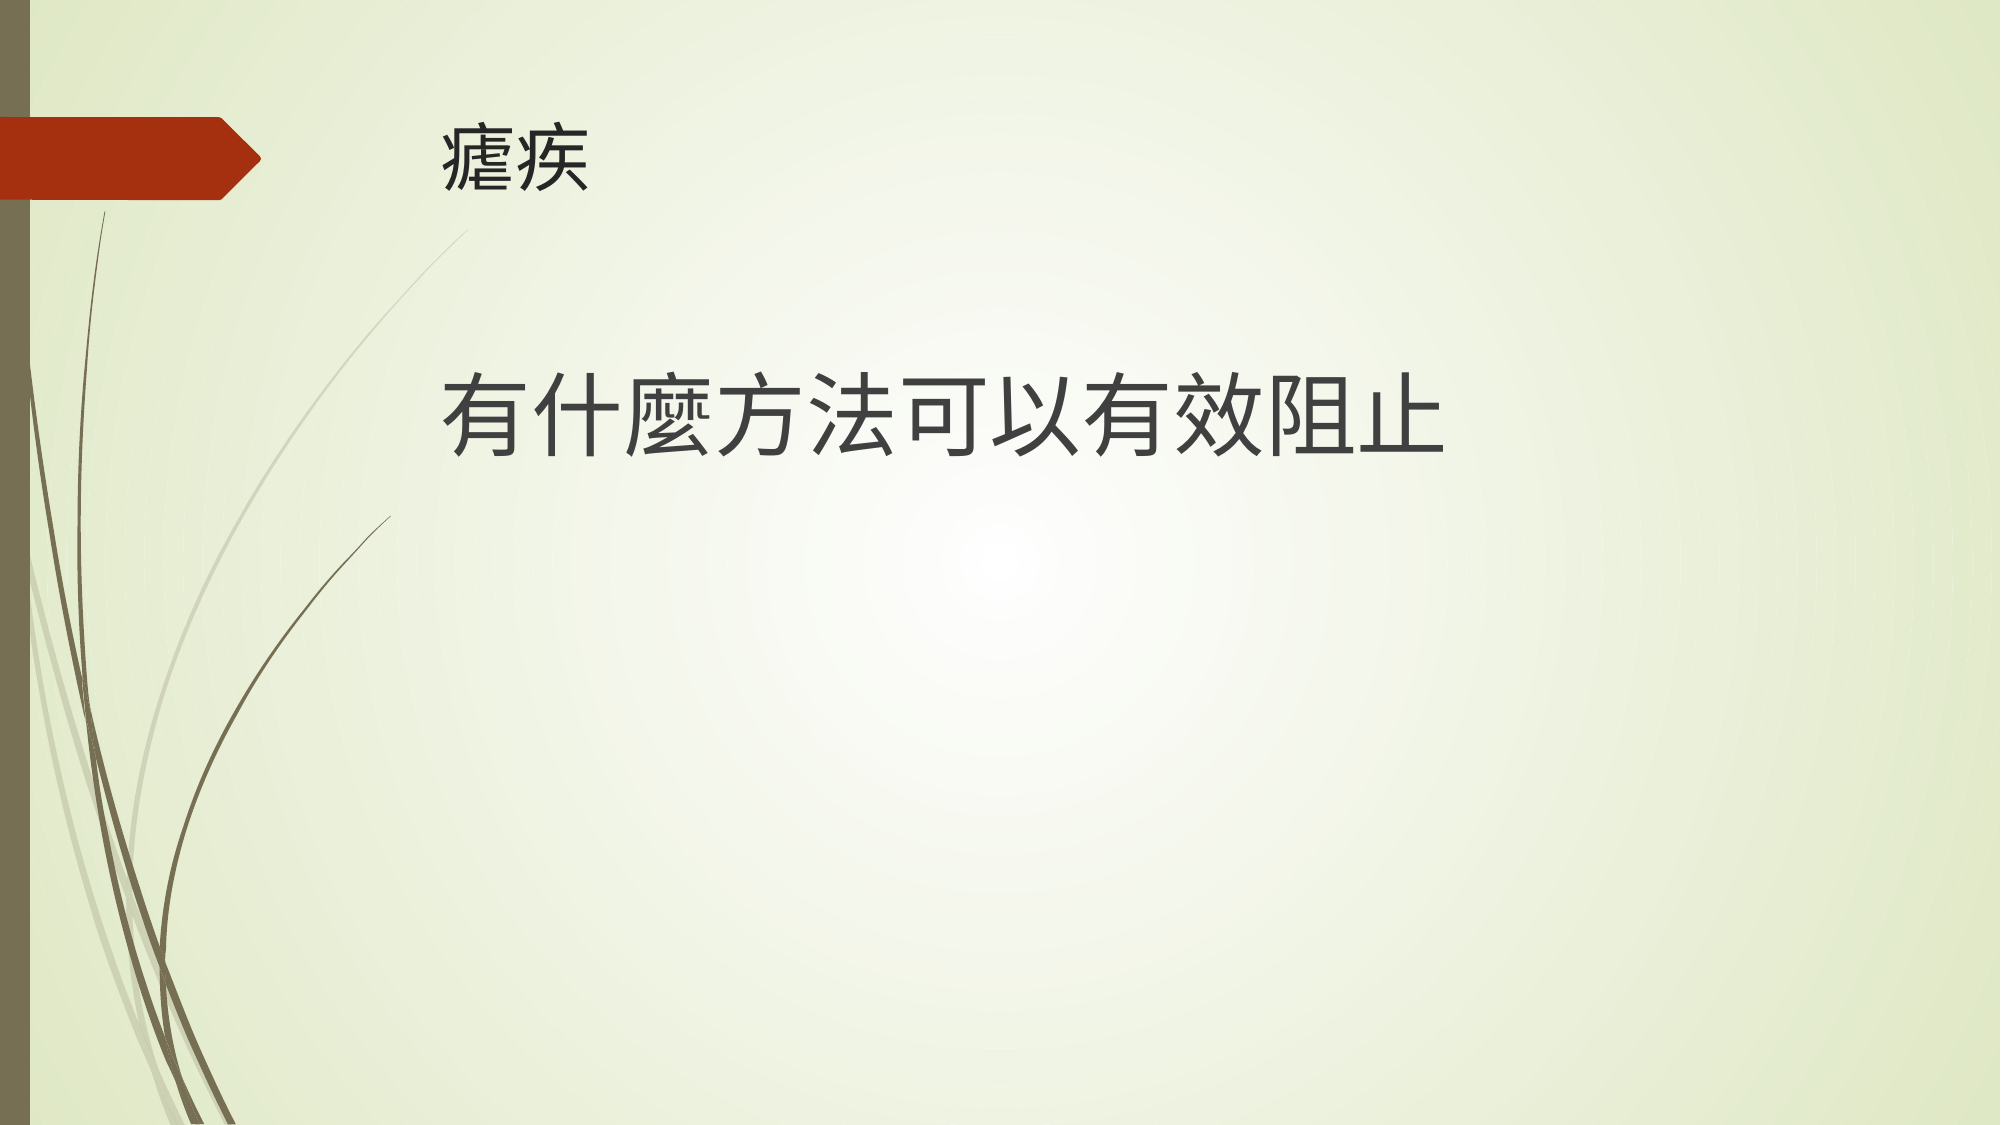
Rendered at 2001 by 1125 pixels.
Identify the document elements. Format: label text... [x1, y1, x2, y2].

list 有什麼方法可以有效阻止 [424, 350, 1888, 970]
title 瘧疾 [425, 102, 1888, 313]
